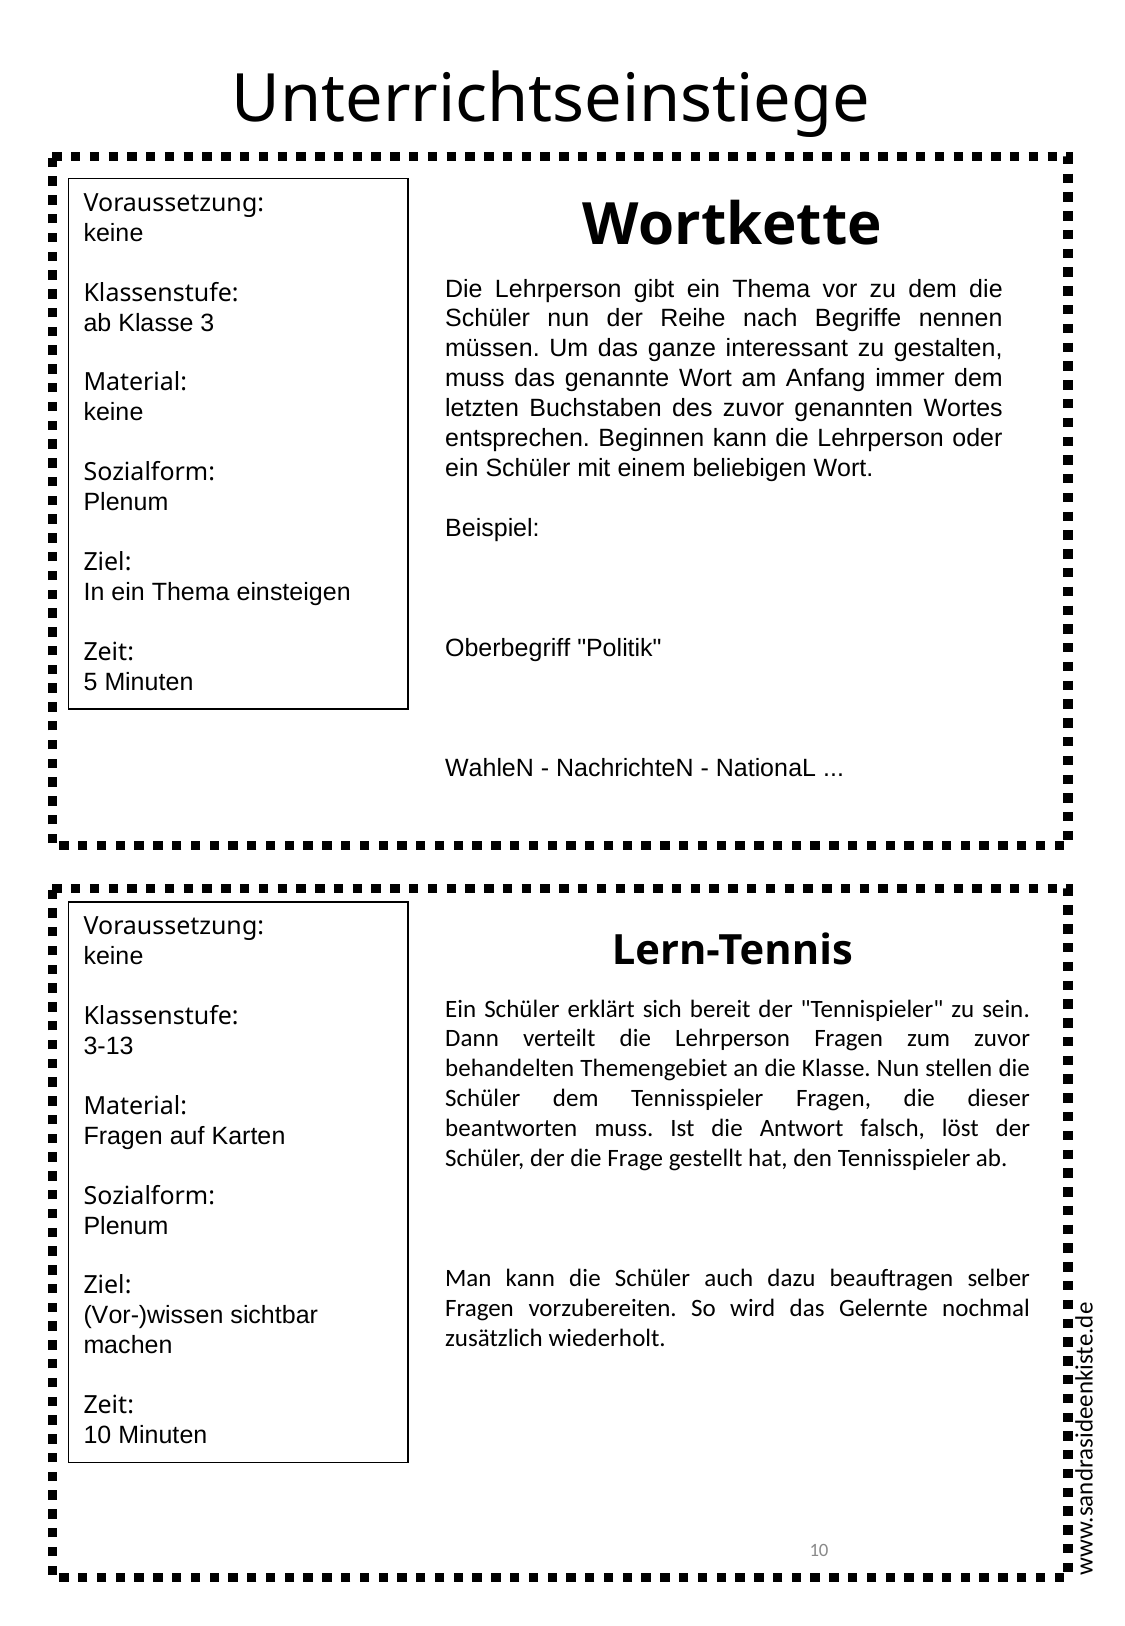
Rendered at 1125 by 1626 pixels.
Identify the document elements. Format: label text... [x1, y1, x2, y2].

text_box [794, 1506, 1048, 1593]
text_box Unterrichtseinstiege [52, 47, 1069, 144]
text_box Lern-Tennis [410, 915, 1055, 982]
text_box Die Lehrperson gibt ein Thema vor zu dem die Schüler nun der Reihe nach Begriffe nennen müssen. Um das ganze interessant zu gestalten, muss das genannte Wort am Anfang immer dem letzten Buchstaben des zuvor genannten Wortes entsprechen. Beginnen kann die Lehrperson oder ein Schüler mit einem beliebigen Wort. Beispiel: Oberbegriff "Politik" WahleN - NachrichteN - NationaL ... [430, 264, 1039, 795]
text_box Voraussetzung: keine Klassenstufe: ab Klasse 3 Material: keine Sozialform: Plenum Ziel: In ein Thema einsteigen Zeit: 5 Minuten [68, 178, 409, 709]
text_box www.sandrasideenkiste.de [1059, 1074, 1106, 1591]
text_box Ein Schüler erklärt sich bereit der "Tennispieler" zu sein. Dann verteilt die Lehrperson Fragen zum zuvor behandelten Themengebiet an die Klasse. Nun stellen die Schüler dem Tennisspieler Fragen, die dieser beantworten muss. Ist die Antwort falsch, löst der Schüler, der die Frage gestellt hat, den Tennisspieler ab. Man kann die Schüler auch dazu beauftragen selber Fragen vorzubereiten. So wird das Gelernte nochmal zusätzlich wiederholt. [430, 984, 1047, 1364]
text_box Wortkette [410, 178, 1055, 265]
text_box Voraussetzung: keine Klassenstufe: 3-13 Material: Fragen auf Karten Sozialform: Plenum Ziel: (Vor-)wissen sichtbar machen Zeit: 10 Minuten [68, 902, 409, 1463]
